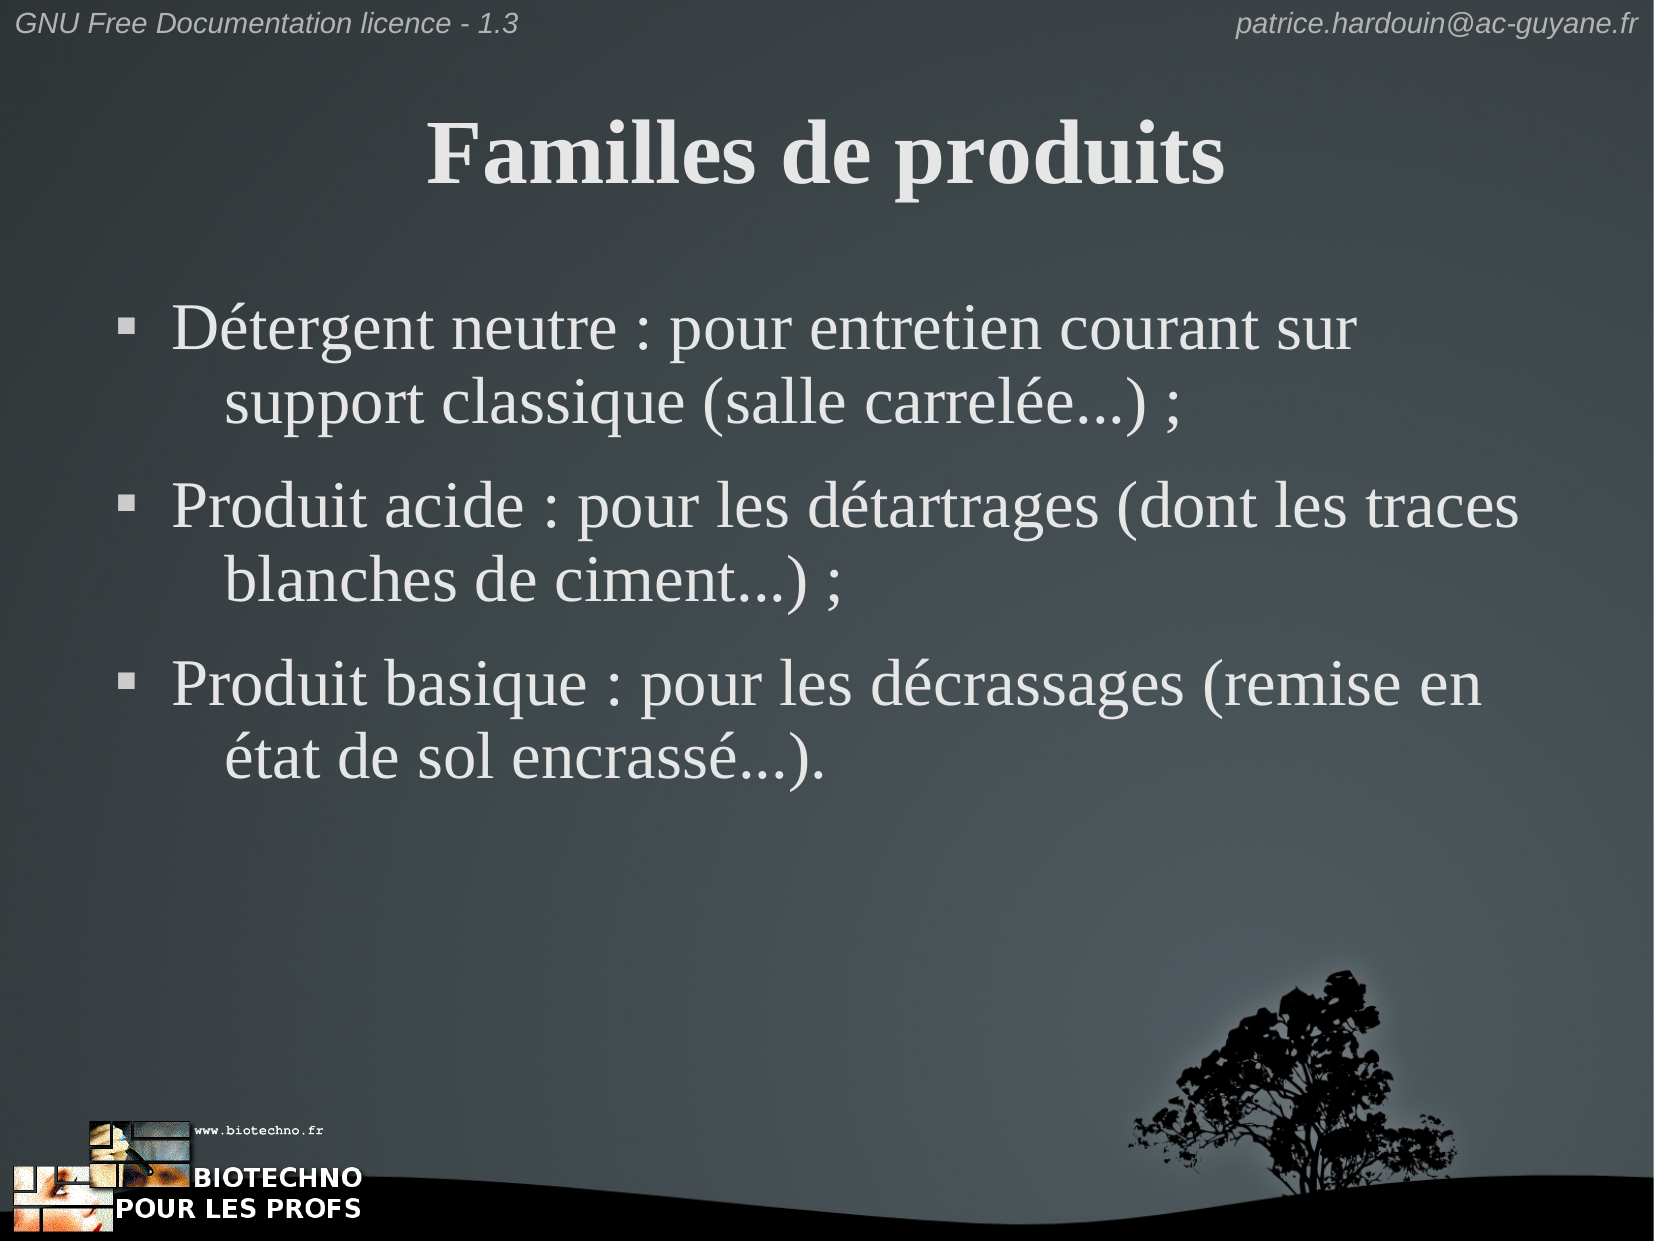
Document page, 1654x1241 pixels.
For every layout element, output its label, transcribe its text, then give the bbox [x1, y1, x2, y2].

title Familles de produits [82, 56, 1571, 250]
picture [0, 0, 1654, 1241]
list Détergent neutre : pour entretien courant sur support classique (salle carrelée...) ; Produit acide : pour les détartrages (dont les traces blanches de ciment...) ; Produit basique : pour les décrassages (remise en état de sol encrassé...). [82, 290, 1571, 1094]
